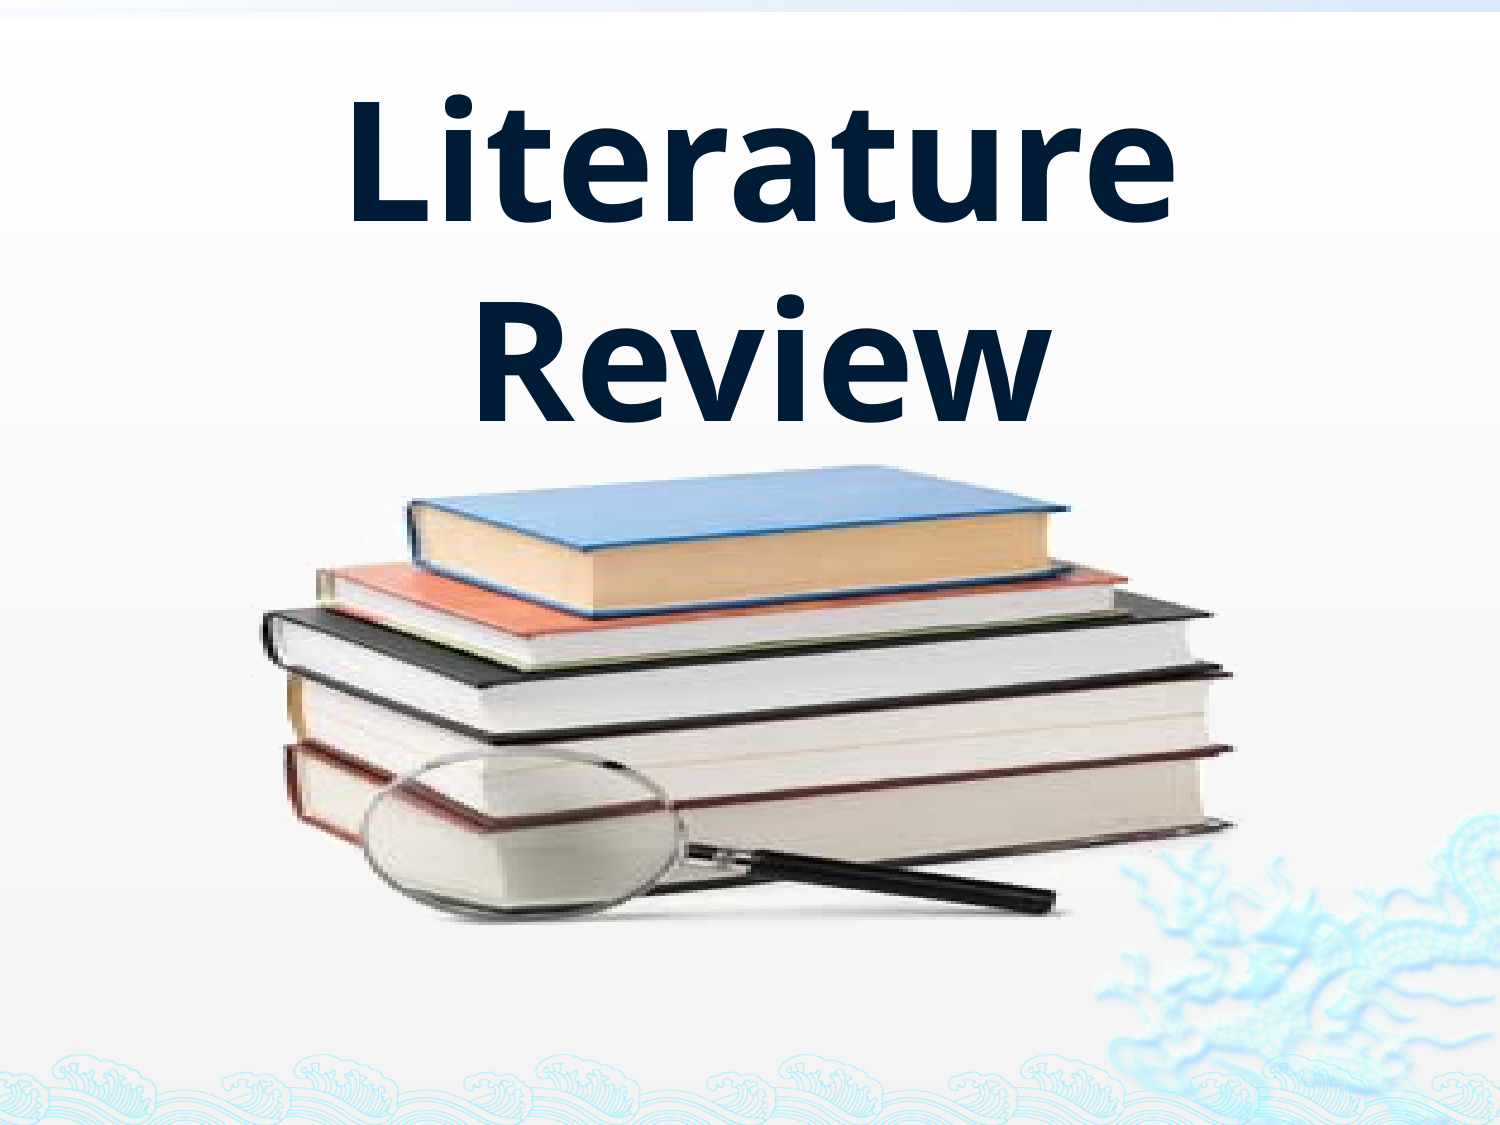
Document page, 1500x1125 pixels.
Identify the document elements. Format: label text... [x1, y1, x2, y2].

title Literature Review [53, 160, 1468, 349]
picture [0, 408, 1500, 1125]
